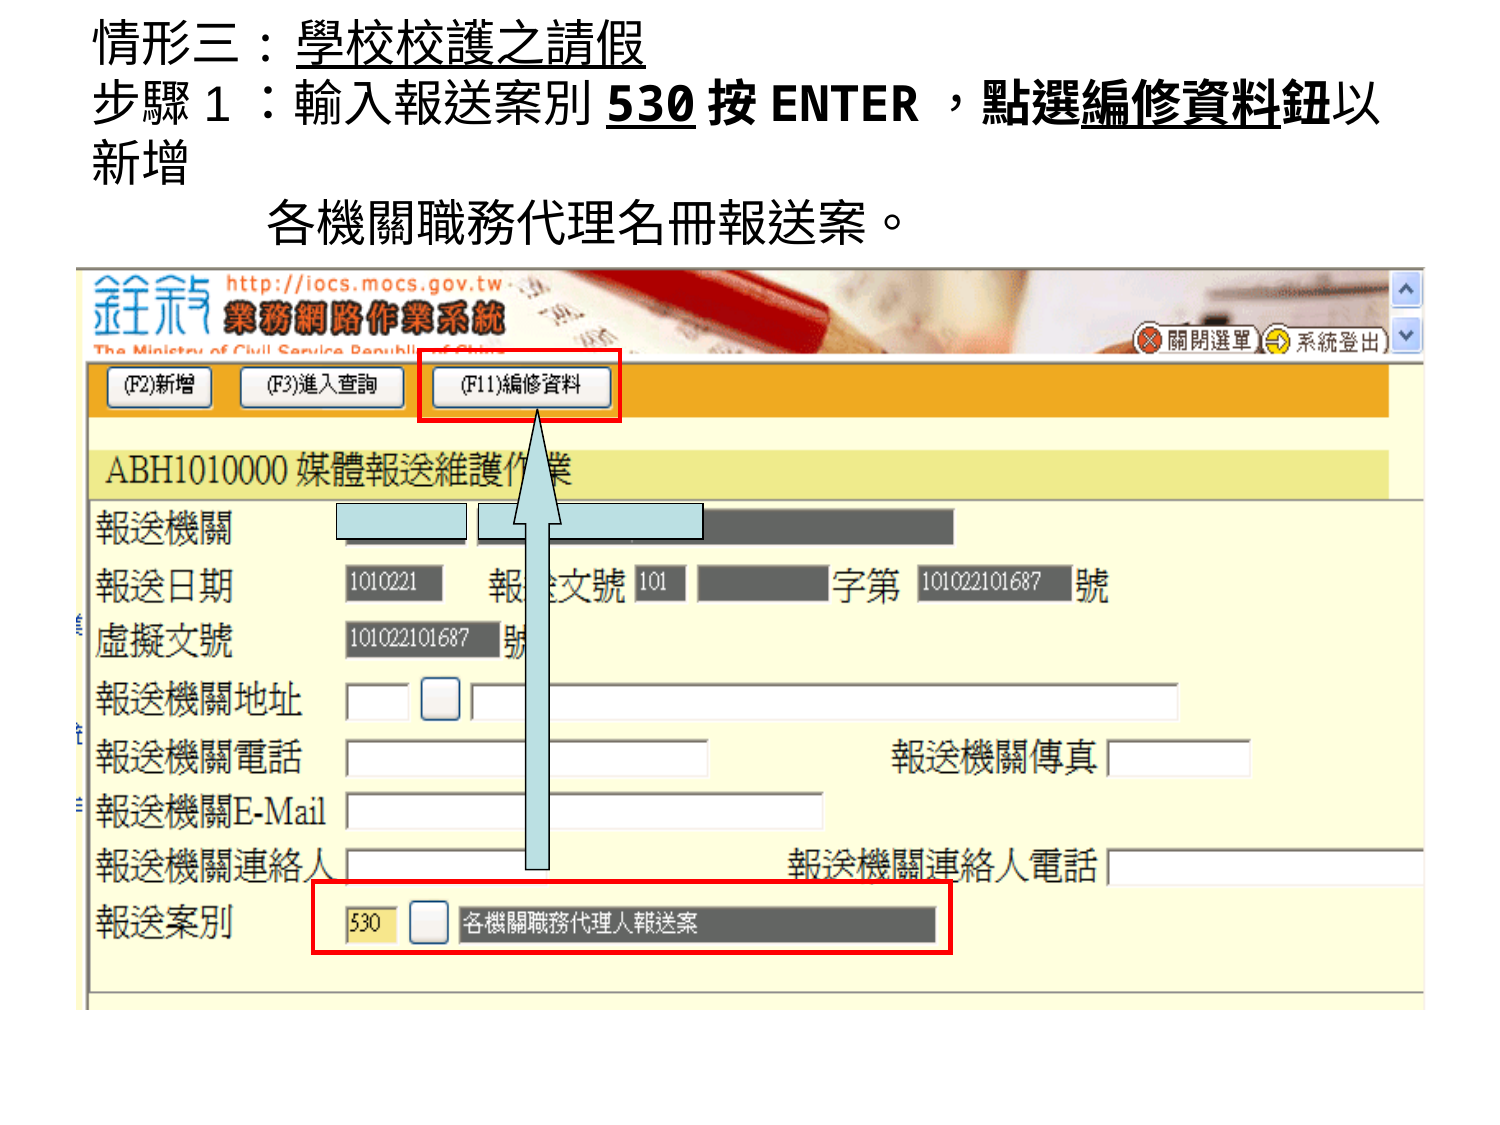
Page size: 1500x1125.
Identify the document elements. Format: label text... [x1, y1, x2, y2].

picture [76, 267, 1427, 1010]
title 情形三:學校校護之請假 步驟1：輸入報送案別530按ENTER，點選編修資料鈕以新增 各機關職務代理名冊報送案。 [76, 54, 1427, 208]
text_box [336, 503, 467, 539]
text_box [312, 881, 951, 953]
text_box [419, 349, 703, 870]
